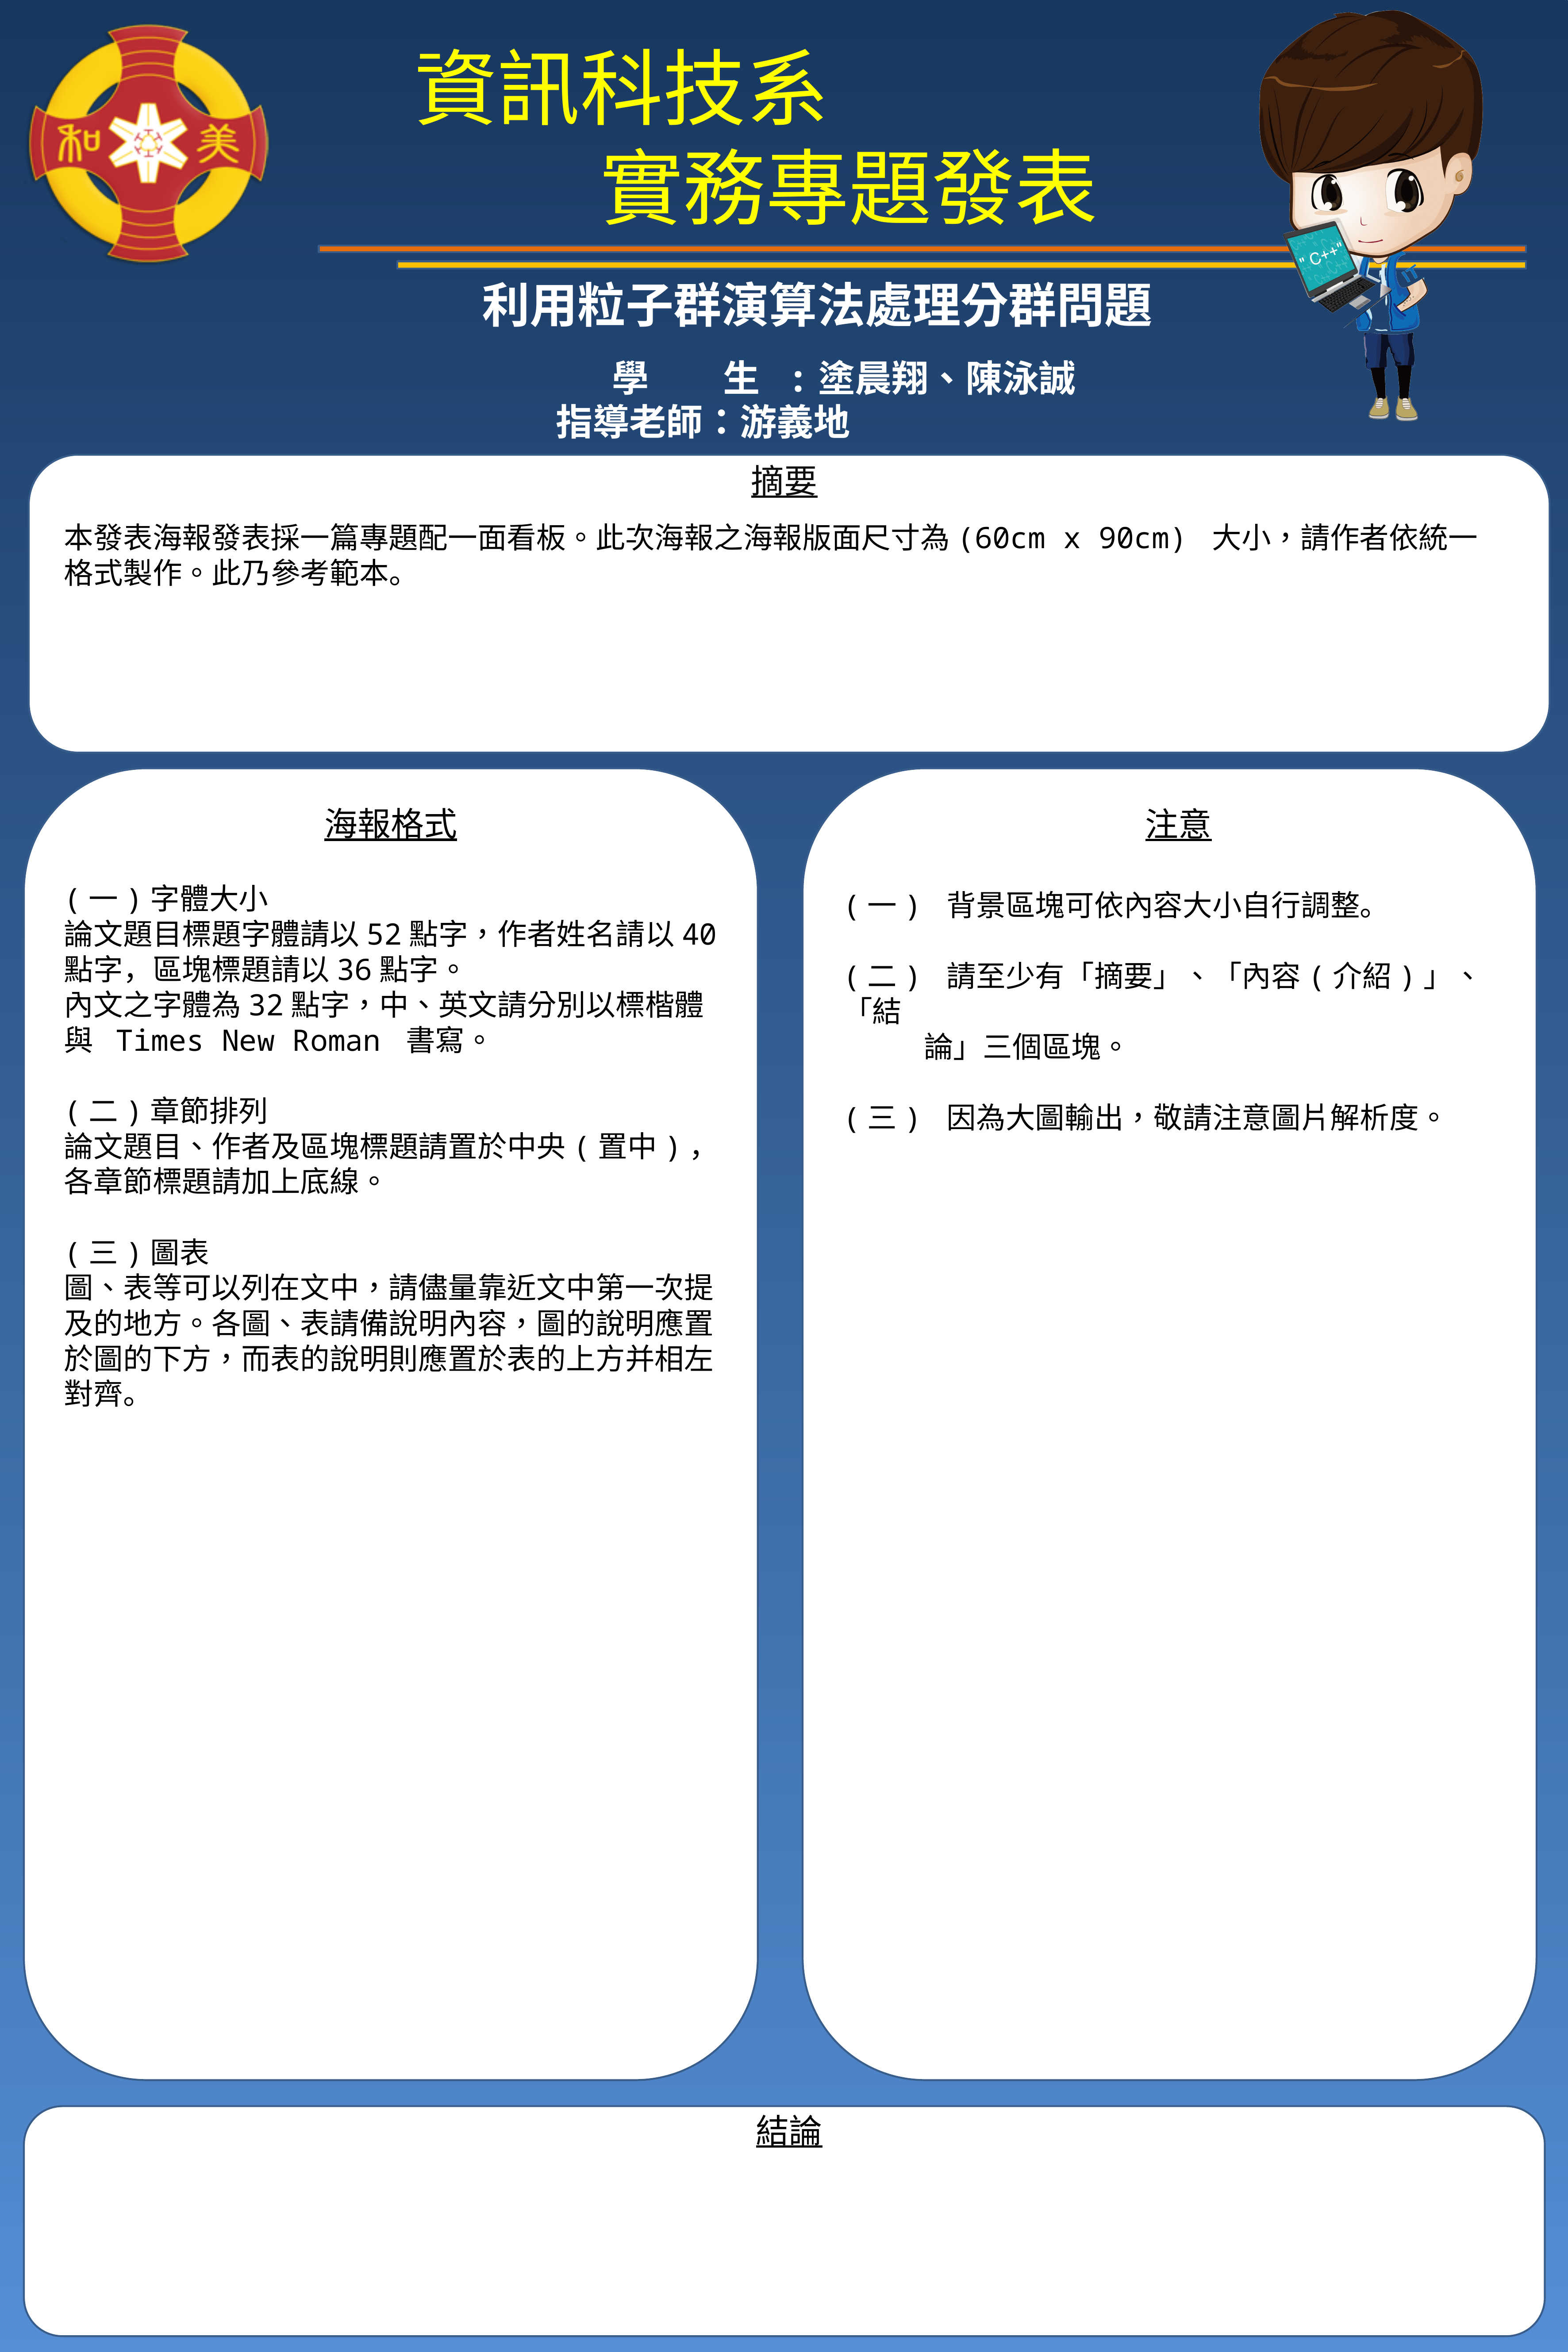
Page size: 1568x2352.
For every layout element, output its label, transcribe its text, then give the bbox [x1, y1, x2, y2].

text_box 海報格式 [226, 799, 556, 847]
text_box 結論 [624, 2106, 954, 2153]
text_box (一)字體大小 論文題目標題字體請以52點字，作者姓名請以40點字，區塊標題請以36點字。 內文之字體為32點字，中、英文請分別以標楷體 與 Times New Roman 書寫。 (二)章節排列 論文題目、作者及區塊標題請置於中央(置中)，各章節標題請加上底線。 (三)圖表 圖、表等可以列在文中，請儘量靠近文中第一次提及的地方。各圖、表請備說明內容，圖的說明應置於圖的下方，而表的說明則應置於表的上方并相左對齊。 [57, 876, 726, 1453]
text_box [24, 2106, 1545, 2337]
text_box [29, 454, 1550, 753]
text_box (一) 背景區塊可依內容大小自行調整。 (二) 請至少有「摘要」、「內容(介紹)」、「結 論」三個區塊。 (三) 因為大圖輸出，敬請注意圖片解析度。 [836, 883, 1505, 1105]
text_box [24, 768, 758, 2080]
text_box [803, 768, 1537, 2080]
text_box 本發表海報發表採一篇專題配一面看板。此次海報之海報版面尺寸為(60cm x 90cm) 大小，請作者依統一格式製作。此乃參考範本。 [57, 515, 1505, 662]
text_box 摘要 [619, 492, 949, 503]
text_box 注意 [1014, 799, 1343, 847]
text_box 利用粒子群演算法處理分群問題 學 生 :塗晨翔、陳泳誠 指導老師：游義地 [358, 272, 1177, 492]
